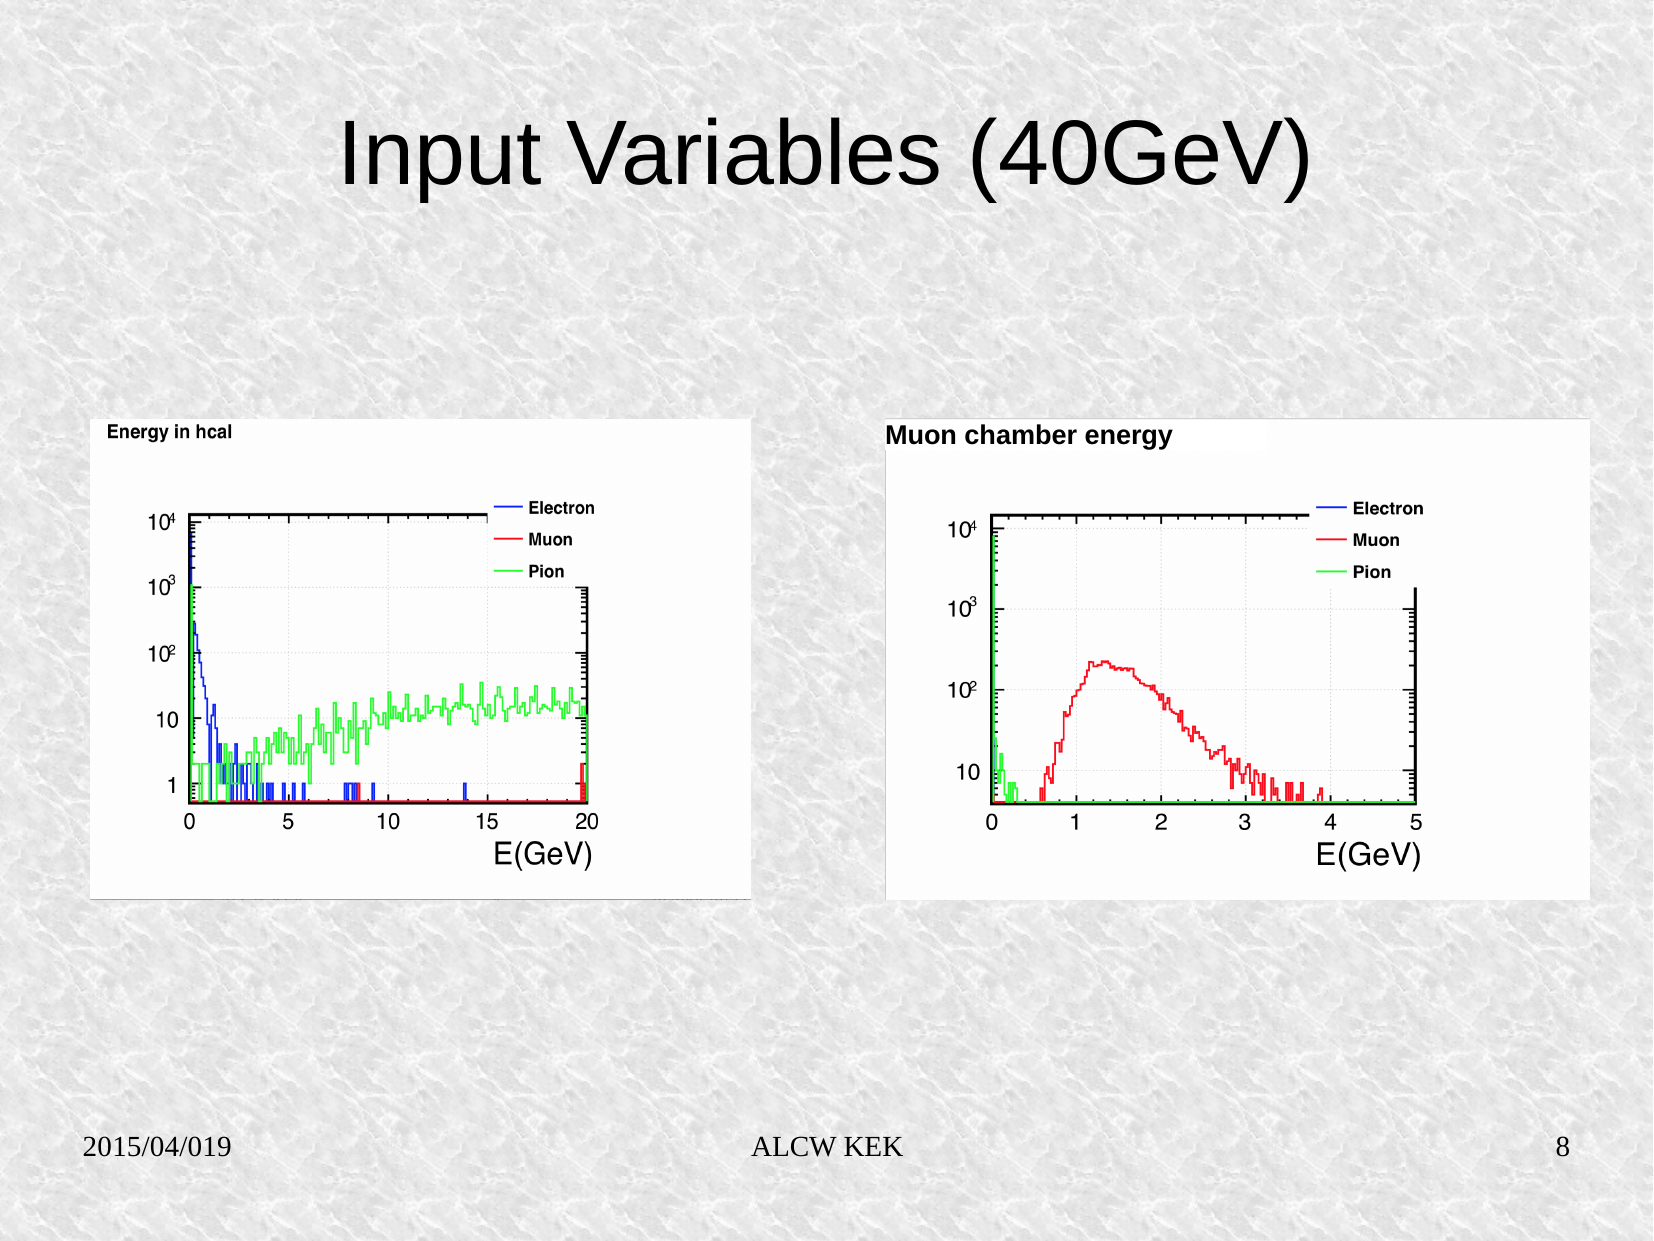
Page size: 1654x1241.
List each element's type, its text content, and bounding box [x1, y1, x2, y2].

list Muon chamber energy [885, 419, 1268, 451]
picture [0, 0, 1654, 1241]
title Input Variables (40GeV) [82, 49, 1571, 257]
